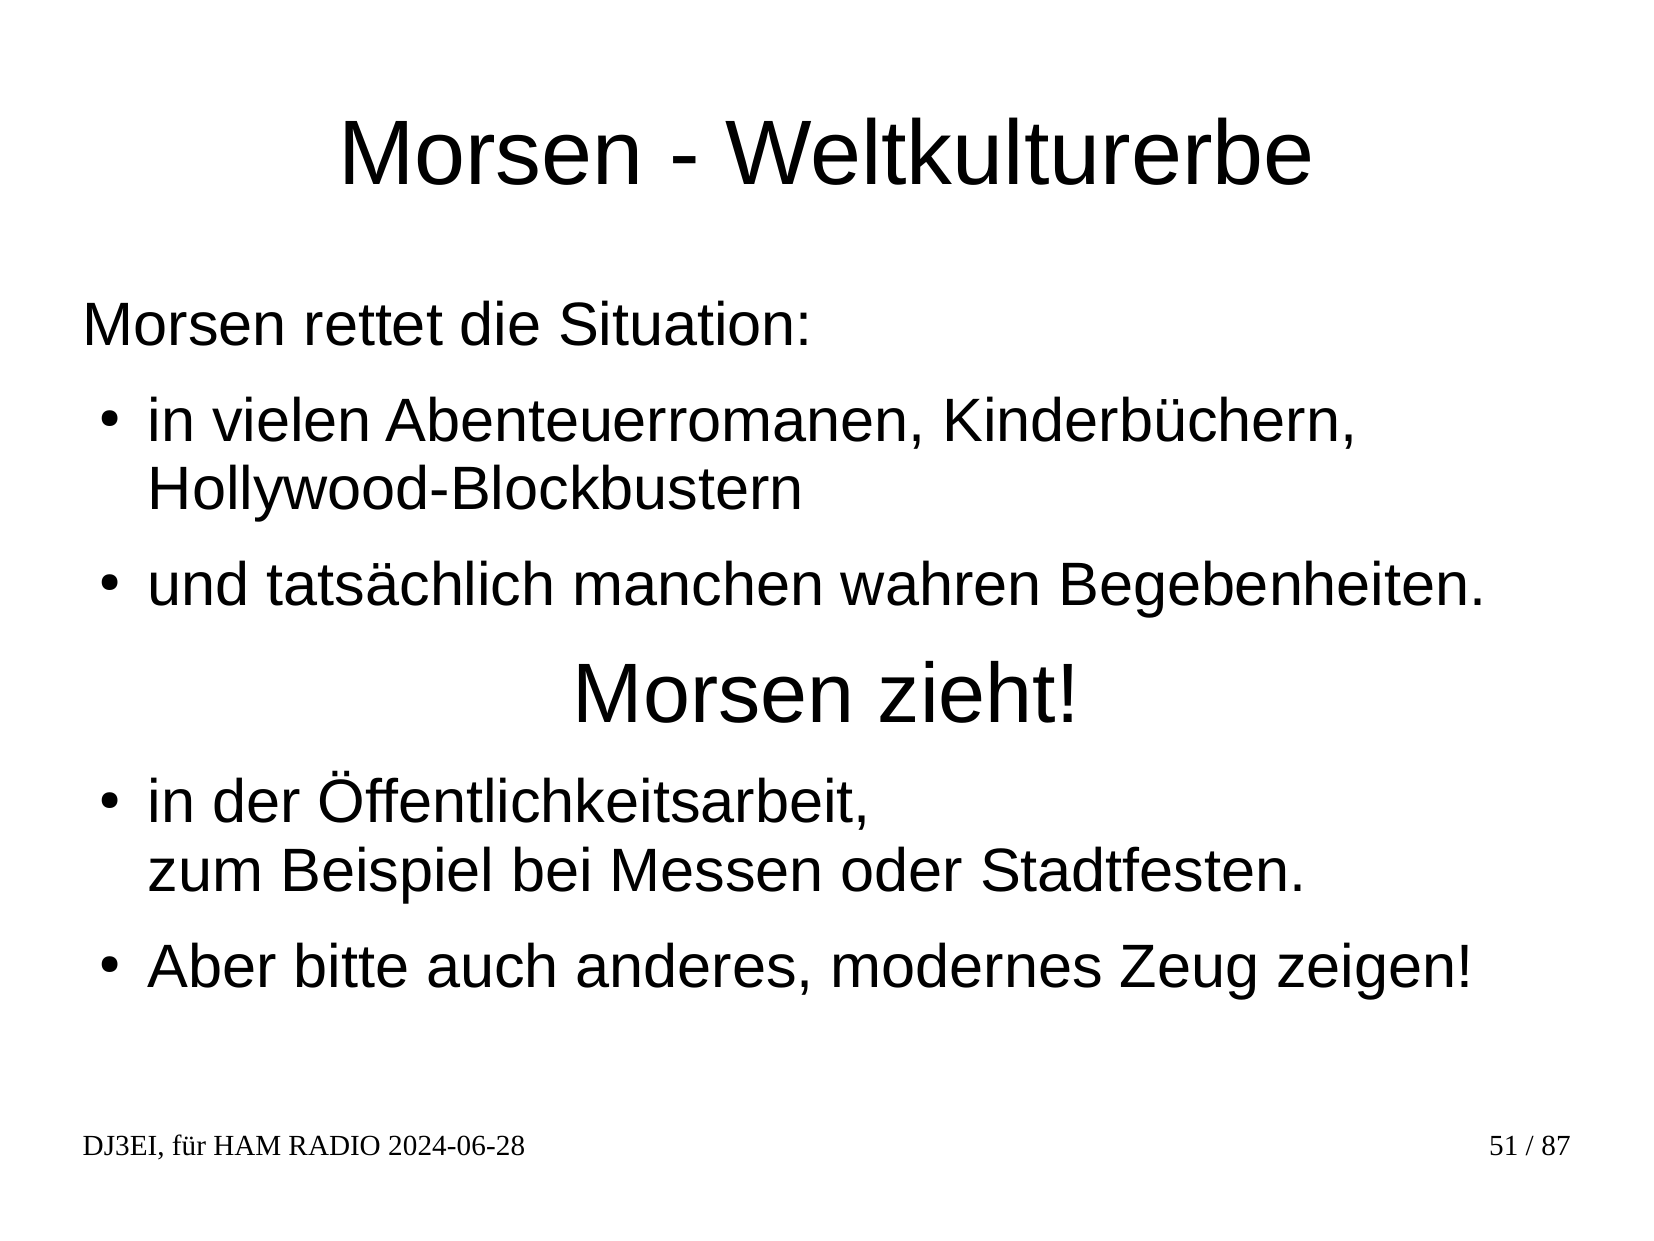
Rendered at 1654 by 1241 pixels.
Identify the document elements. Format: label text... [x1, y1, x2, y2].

list Morsen rettet die Situation: in vielen Abenteuerromanen, Kinderbüchern, Hollywood-Blockbustern und tatsächlich manchen wahren Begebenheiten. Morsen zieht! in der Öffentlichkeitsarbeit, zum Beispiel bei Messen oder Stadtfesten. Aber bitte auch anderes, modernes Zeug zeigen! [82, 290, 1571, 1010]
title Morsen - Weltkulturerbe [82, 49, 1571, 257]
